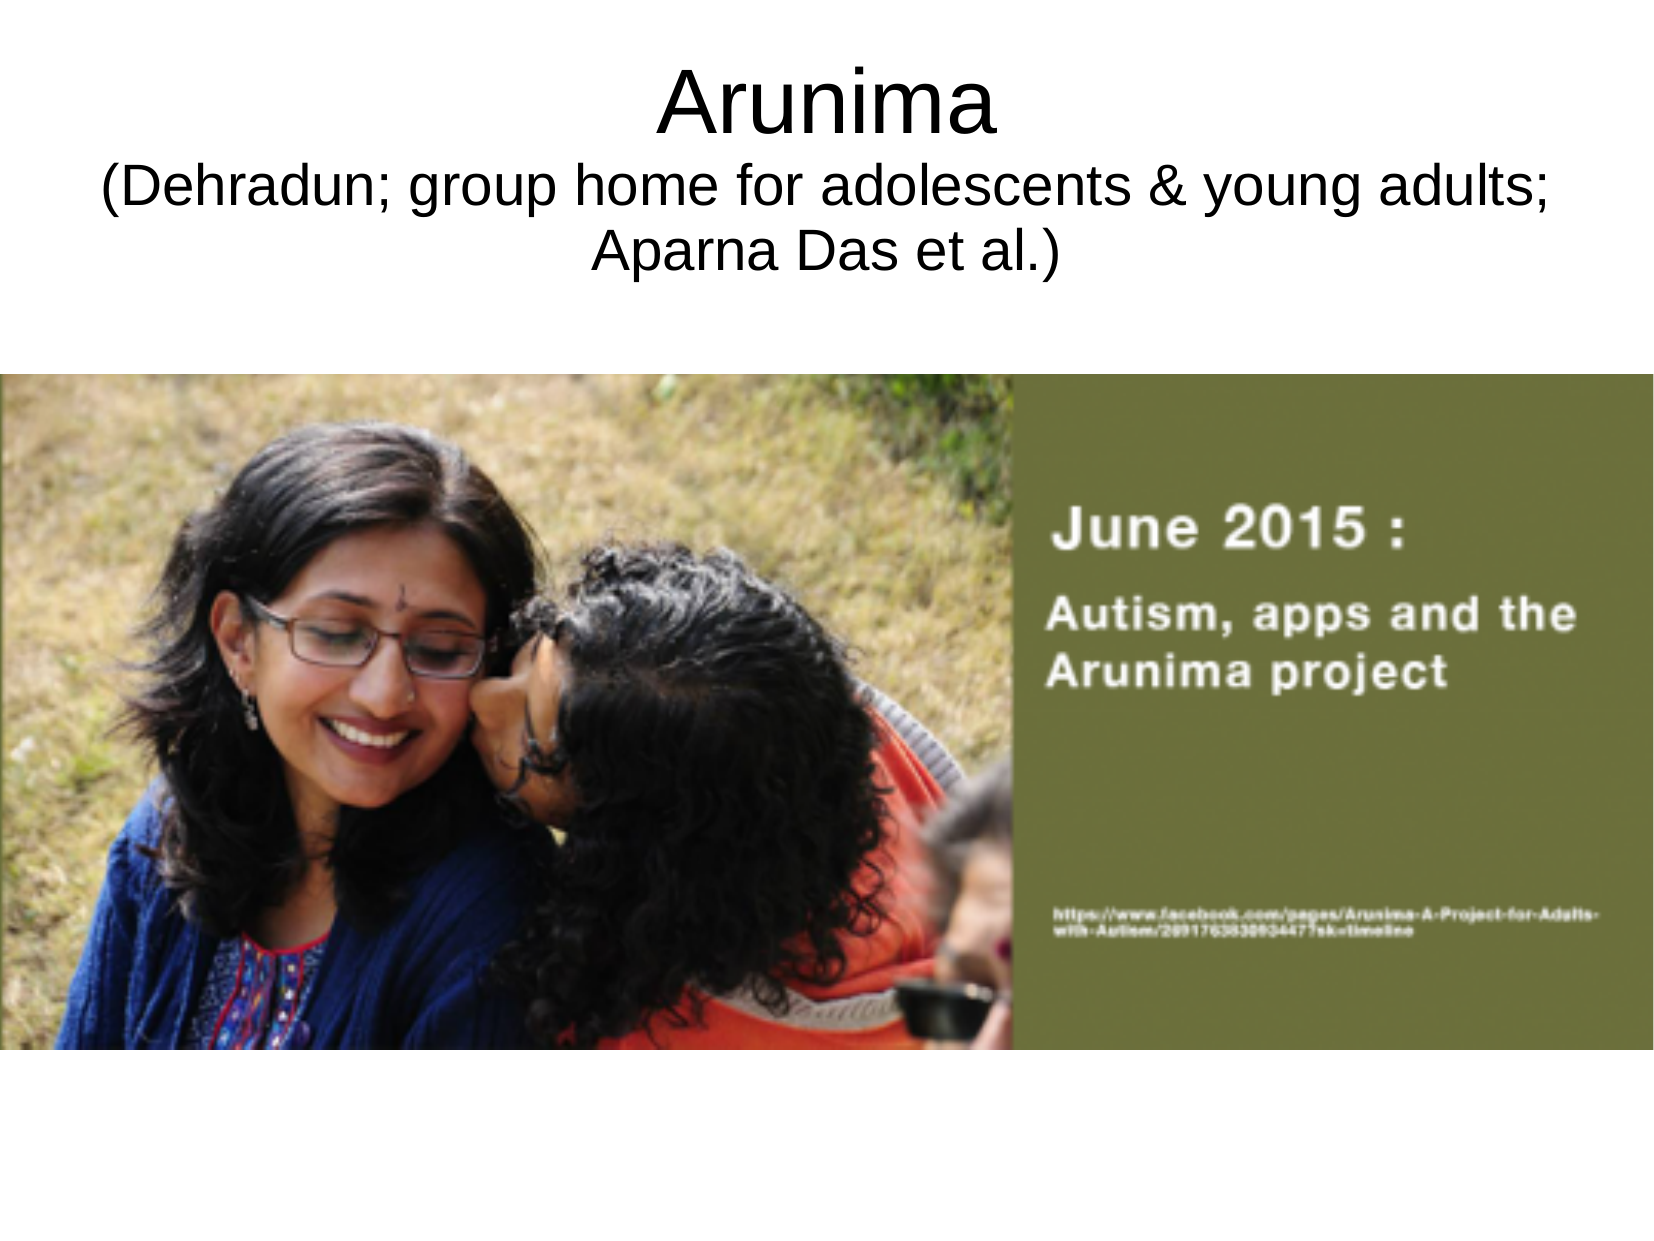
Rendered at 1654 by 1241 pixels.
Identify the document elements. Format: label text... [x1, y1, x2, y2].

picture [0, 374, 1654, 1051]
title Arunima (Dehradun; group home for adolescents & young adults; Aparna Das et al.) [82, 50, 1571, 283]
